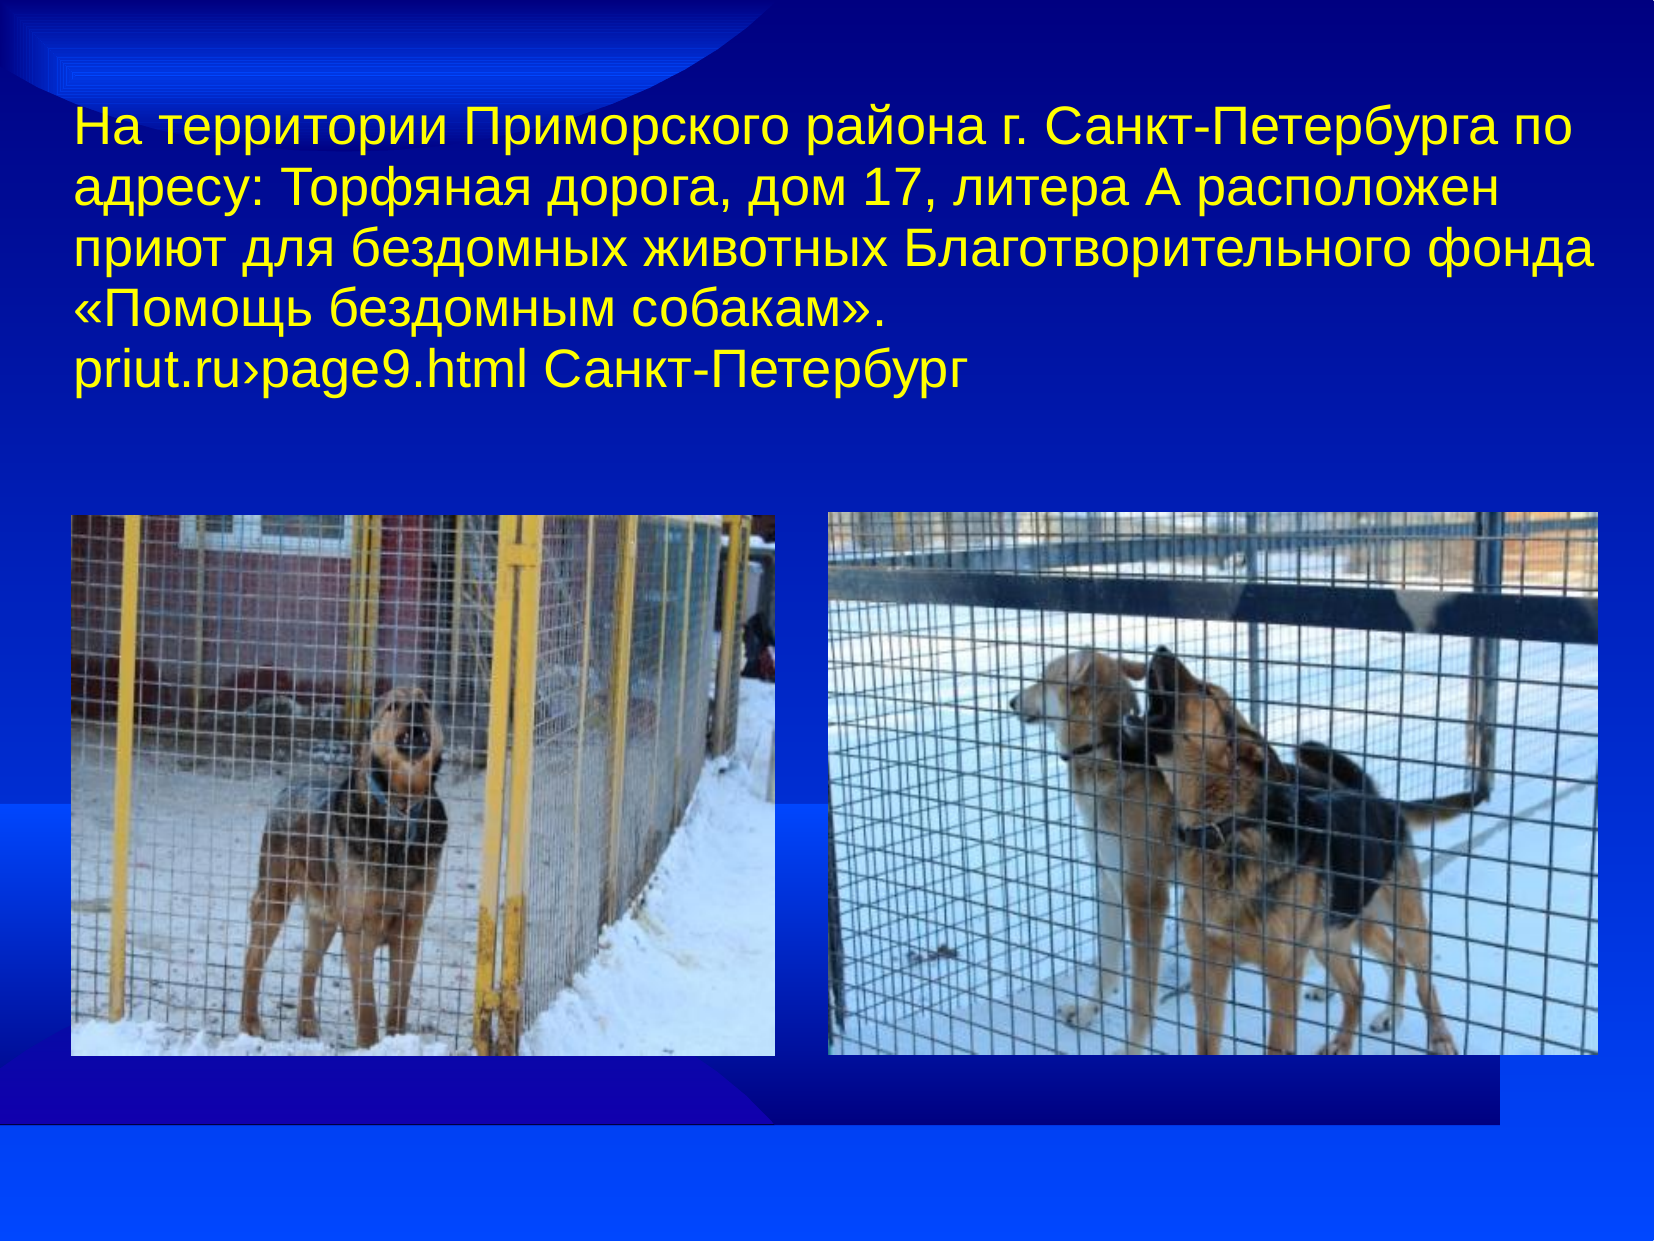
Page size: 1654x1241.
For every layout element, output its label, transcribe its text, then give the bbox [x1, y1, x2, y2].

picture [71, 515, 775, 1056]
text_box На территории Приморского района г. Санкт-Петербурга по адресу: Торфяная дорога, дом 17, литера А расположен приют для бездомных животных Благотворительного фонда «Помощь бездомным собакам». priut.ru›page9.html Санкт-Петербург [59, 88, 1654, 407]
picture [828, 512, 1598, 1055]
